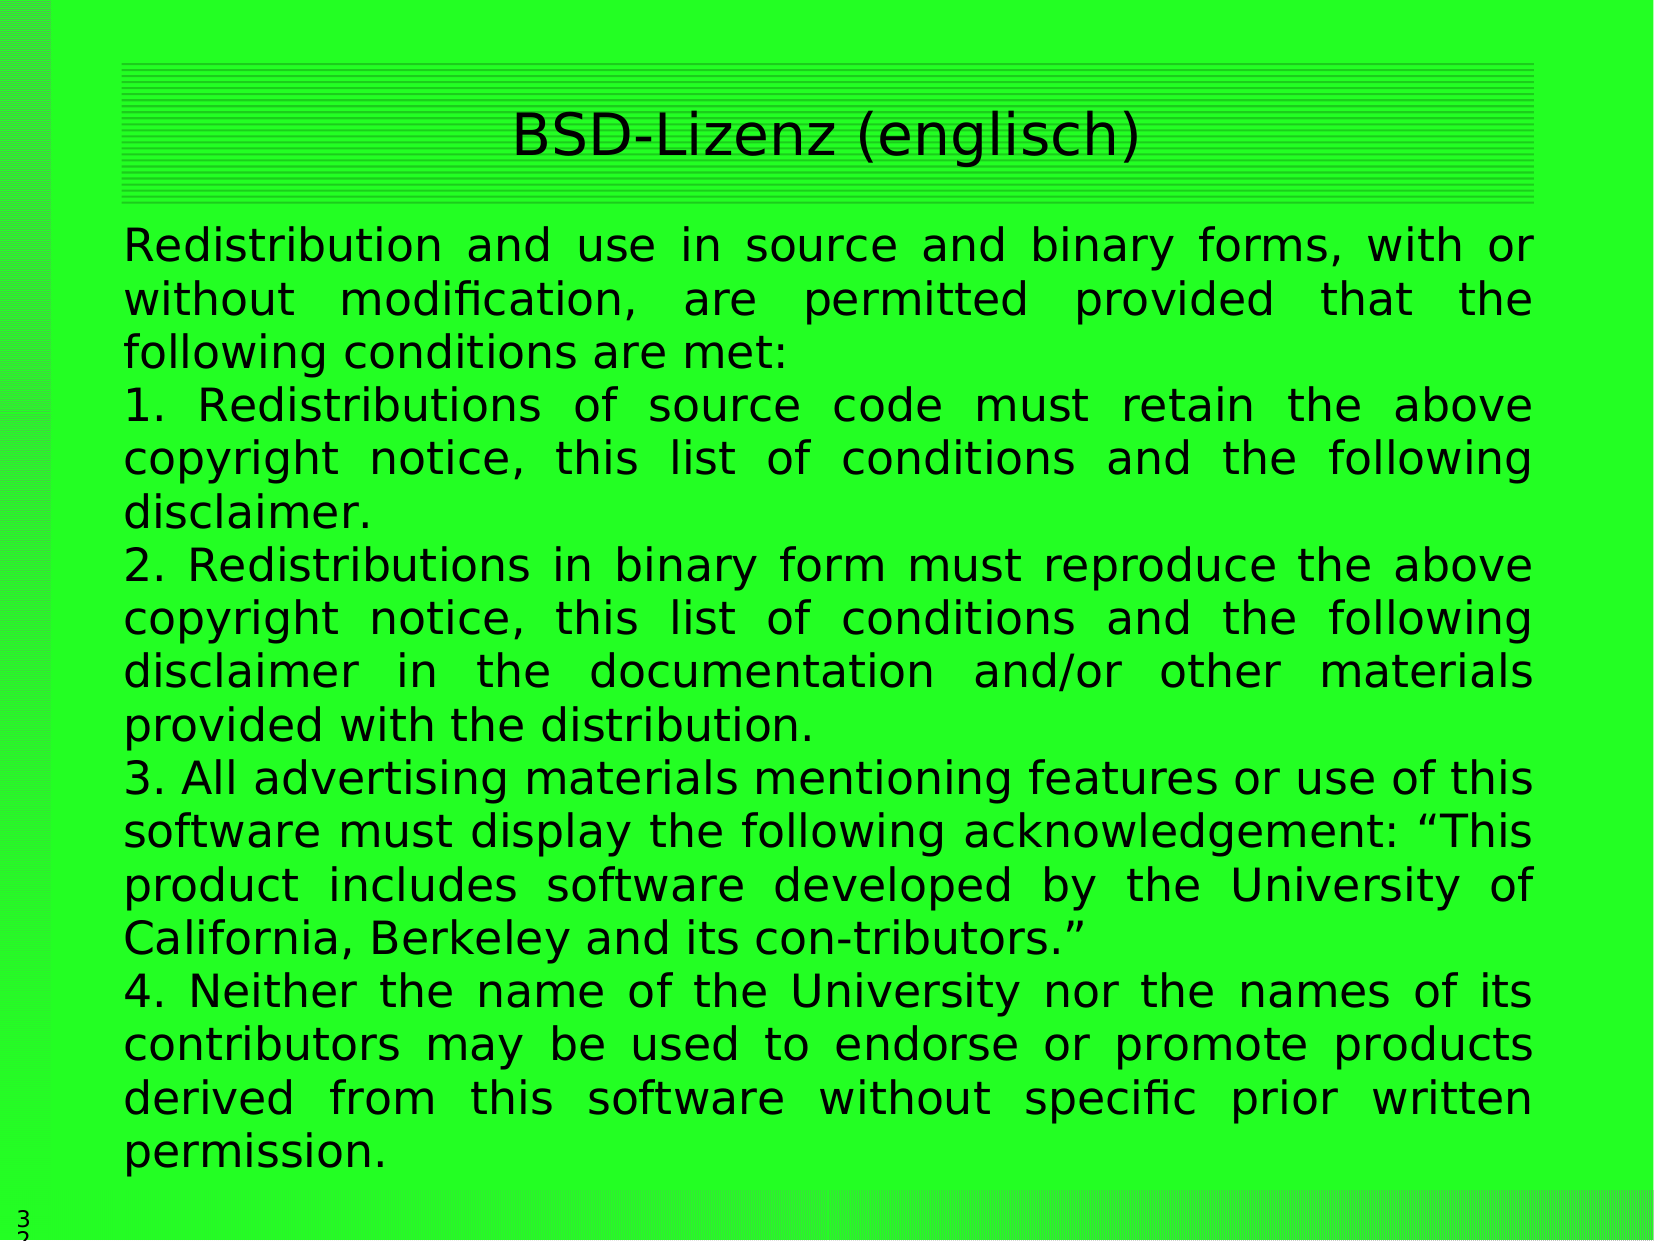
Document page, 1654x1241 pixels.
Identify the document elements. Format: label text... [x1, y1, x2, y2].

title BSD-Lizenz (englisch) [151, 64, 1503, 208]
subtitle Redistribution and use in source and binary forms, with or without modification, are permitted provided that the following conditions are met: 1. Redistributions of source code must retain the above copyright notice, this list of conditions and the following disclaimer. 2. Redistributions in binary form must reproduce the above copyright notice, this list of conditions and the following disclaimer in the documentation and/or other materials provided with the distribution. 3. All advertising materials mentioning features or use of this software must display the following acknowledgement: “This product includes software developed by the University of California, Berkeley and its con-tributors.” 4. Neither the name of the University nor the names of its contributors may be used to endorse or promote products derived from this software without specific prior written permission. [123, 219, 1536, 1232]
